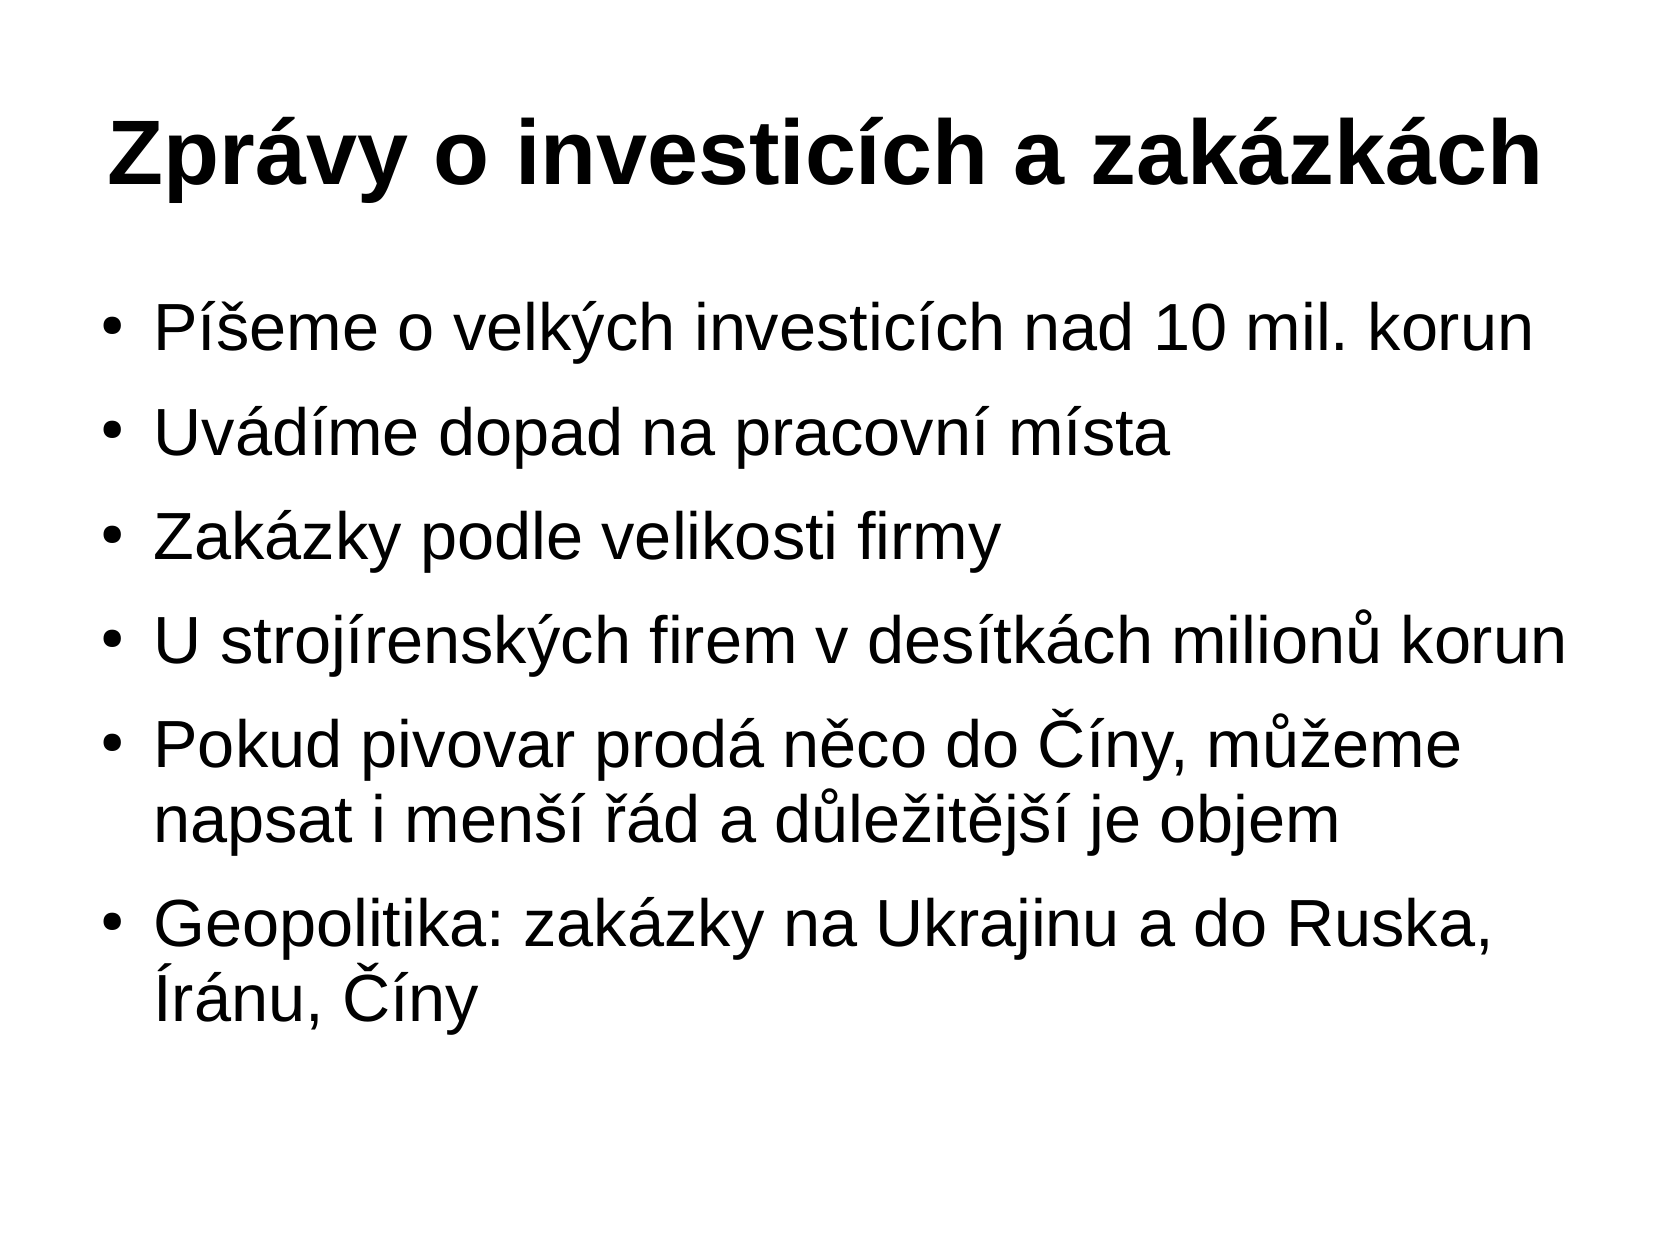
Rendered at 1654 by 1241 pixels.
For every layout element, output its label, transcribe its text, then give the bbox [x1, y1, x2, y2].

title Zprávy o investicích a zakázkách [82, 49, 1571, 257]
list Píšeme o velkých investicích nad 10 mil. korun Uvádíme dopad na pracovní místa Zakázky podle velikosti firmy U strojírenských firem v desítkách milionů korun Pokud pivovar prodá něco do Číny, můžeme napsat i menší řád a důležitější je objem Geopolitika: zakázky na Ukrajinu a do Ruska, Íránu, Číny [82, 290, 1571, 1109]
